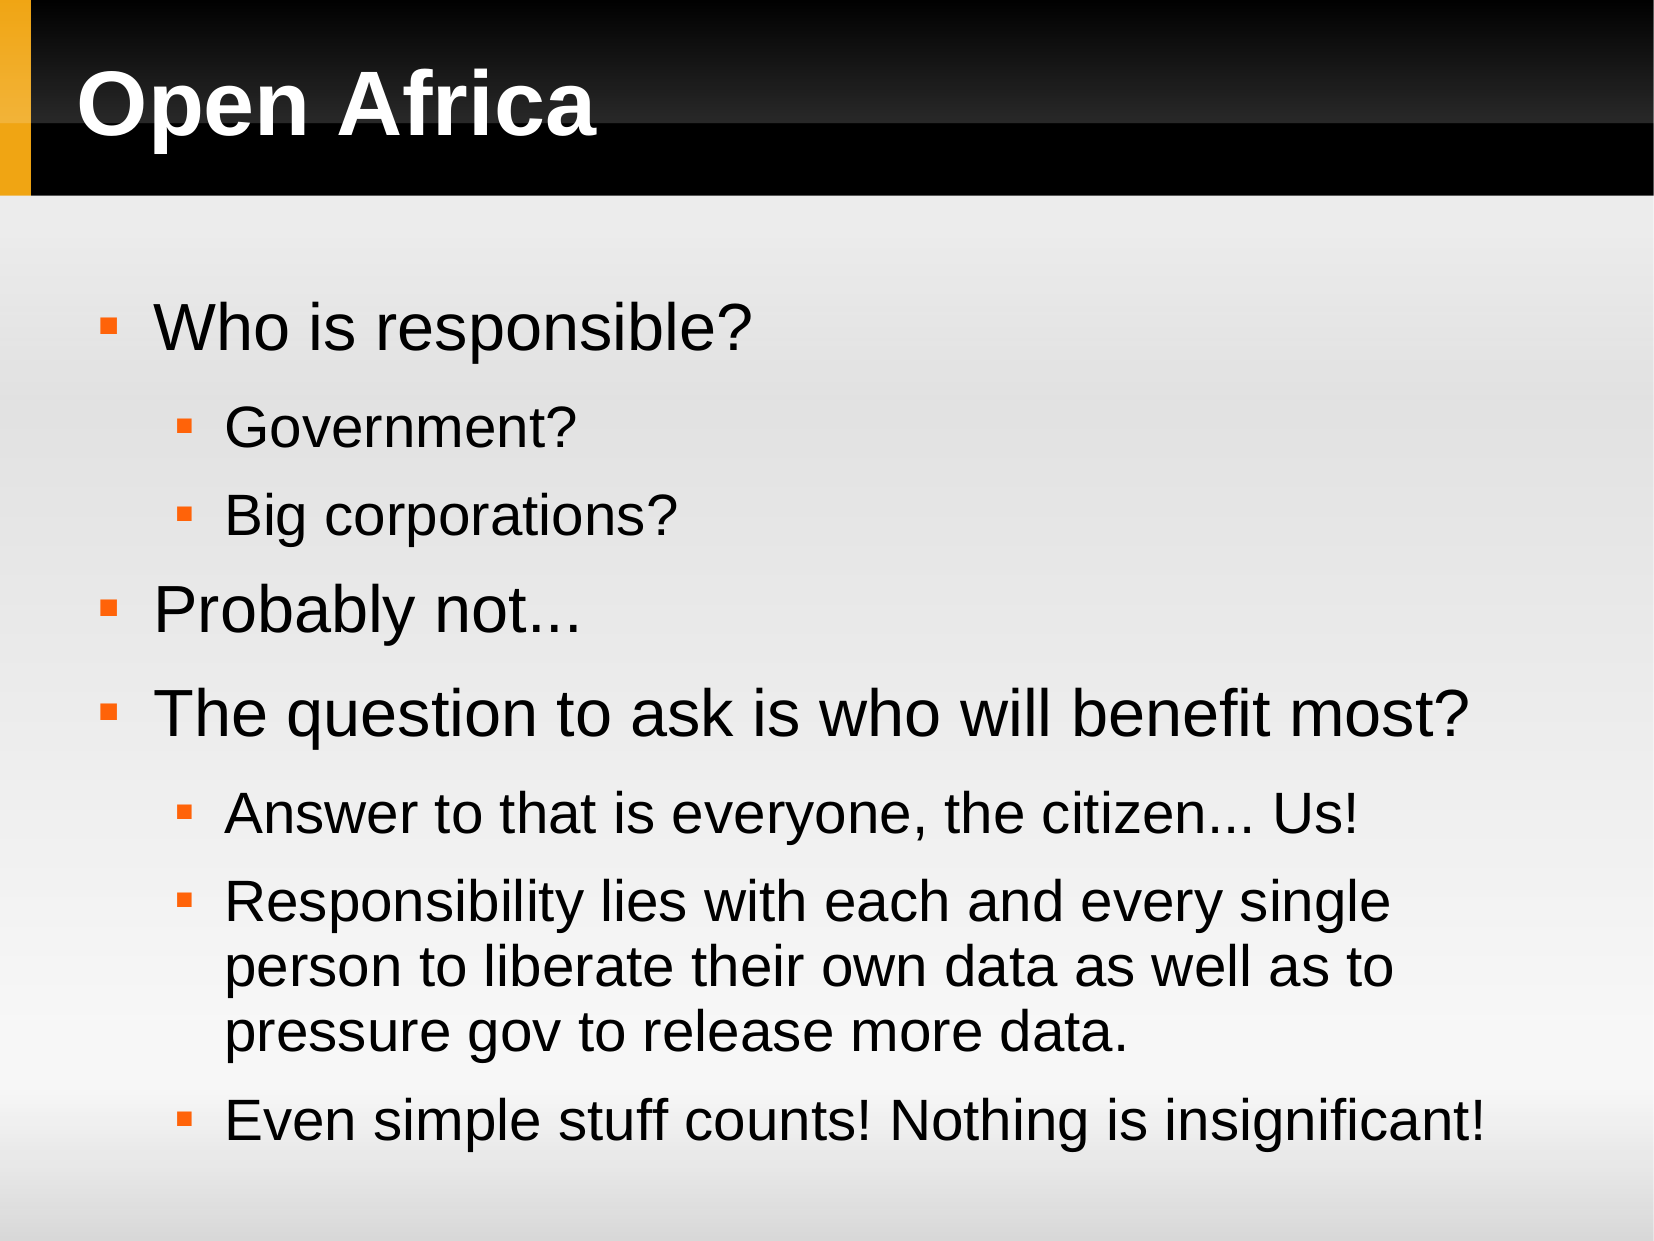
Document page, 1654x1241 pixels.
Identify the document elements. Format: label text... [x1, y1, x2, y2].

list Who is responsible? Government? Big corporations? Probably not... The question to ask is who will benefit most? Answer to that is everyone, the citizen... Us! Responsibility lies with each and every single person to liberate their own data as well as to pressure gov to release more data. Even simple stuff counts! Nothing is insignificant! [82, 290, 1571, 1153]
picture [0, 0, 1654, 1241]
title Open Africa [76, 0, 1565, 208]
